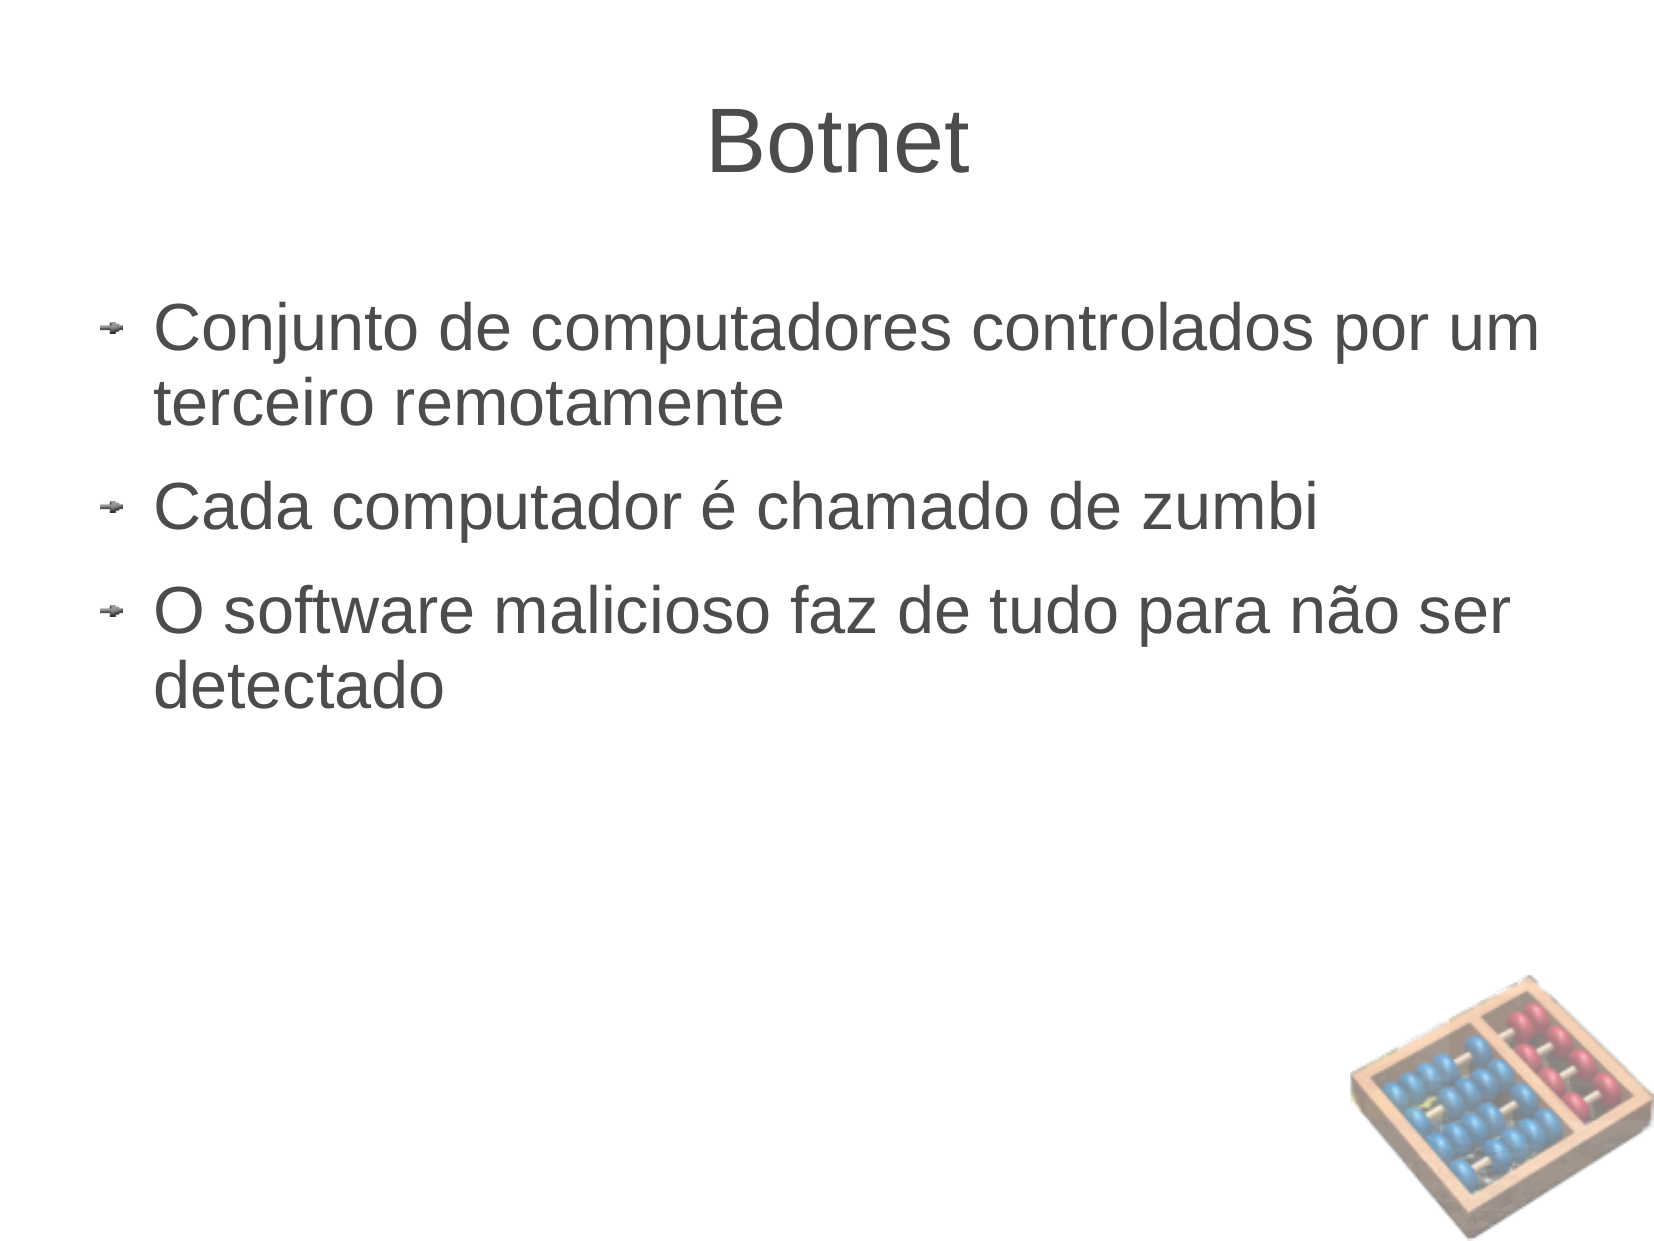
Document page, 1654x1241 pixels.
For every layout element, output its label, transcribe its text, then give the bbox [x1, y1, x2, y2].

title Botnet [75, 37, 1601, 245]
list Conjunto de computadores controlados por um terceiro remotamente Cada computador é chamado de zumbi O software malicioso faz de tudo para não ser detectado [82, 290, 1571, 1109]
